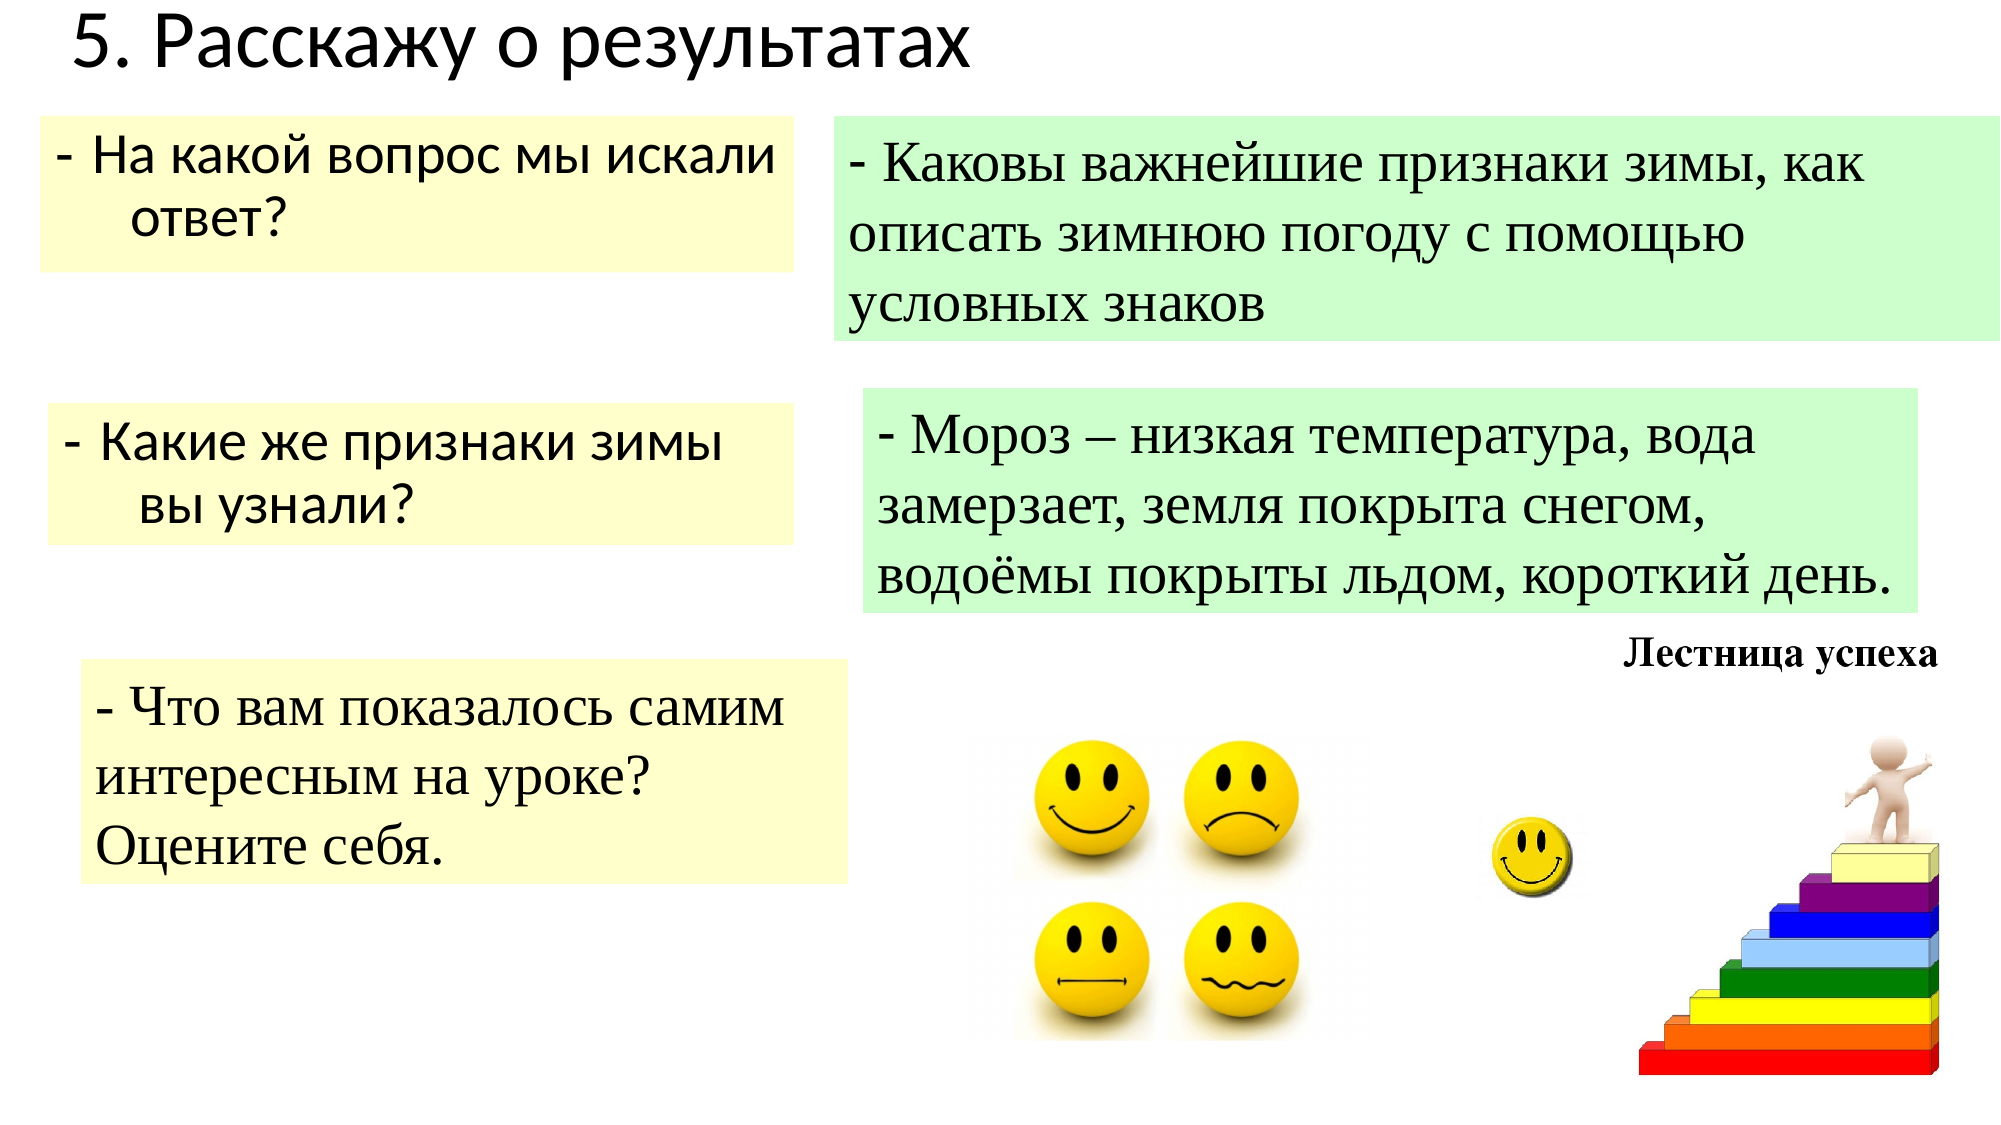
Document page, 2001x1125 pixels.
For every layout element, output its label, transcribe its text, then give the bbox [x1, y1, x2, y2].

text_box Каковы важнейшие признаки зимы, как описать зимнюю погоду с помощью условных знаков [834, 116, 2000, 341]
picture [961, 732, 1373, 1041]
text_box - Что вам показалось самим интересным на уроке? Оцените себя. [81, 659, 848, 884]
title 5. Расскажу о результатах [55, 0, 1781, 100]
text_box Мороз – низкая температура, вода замерзает, земля покрыта снегом, водоёмы покрыты льдом, короткий день. [863, 388, 1918, 613]
picture [1438, 600, 2000, 1114]
text_box Какие же признаки зимы вы узнали? [48, 403, 794, 545]
text_box На какой вопрос мы искали ответ? [40, 115, 794, 273]
